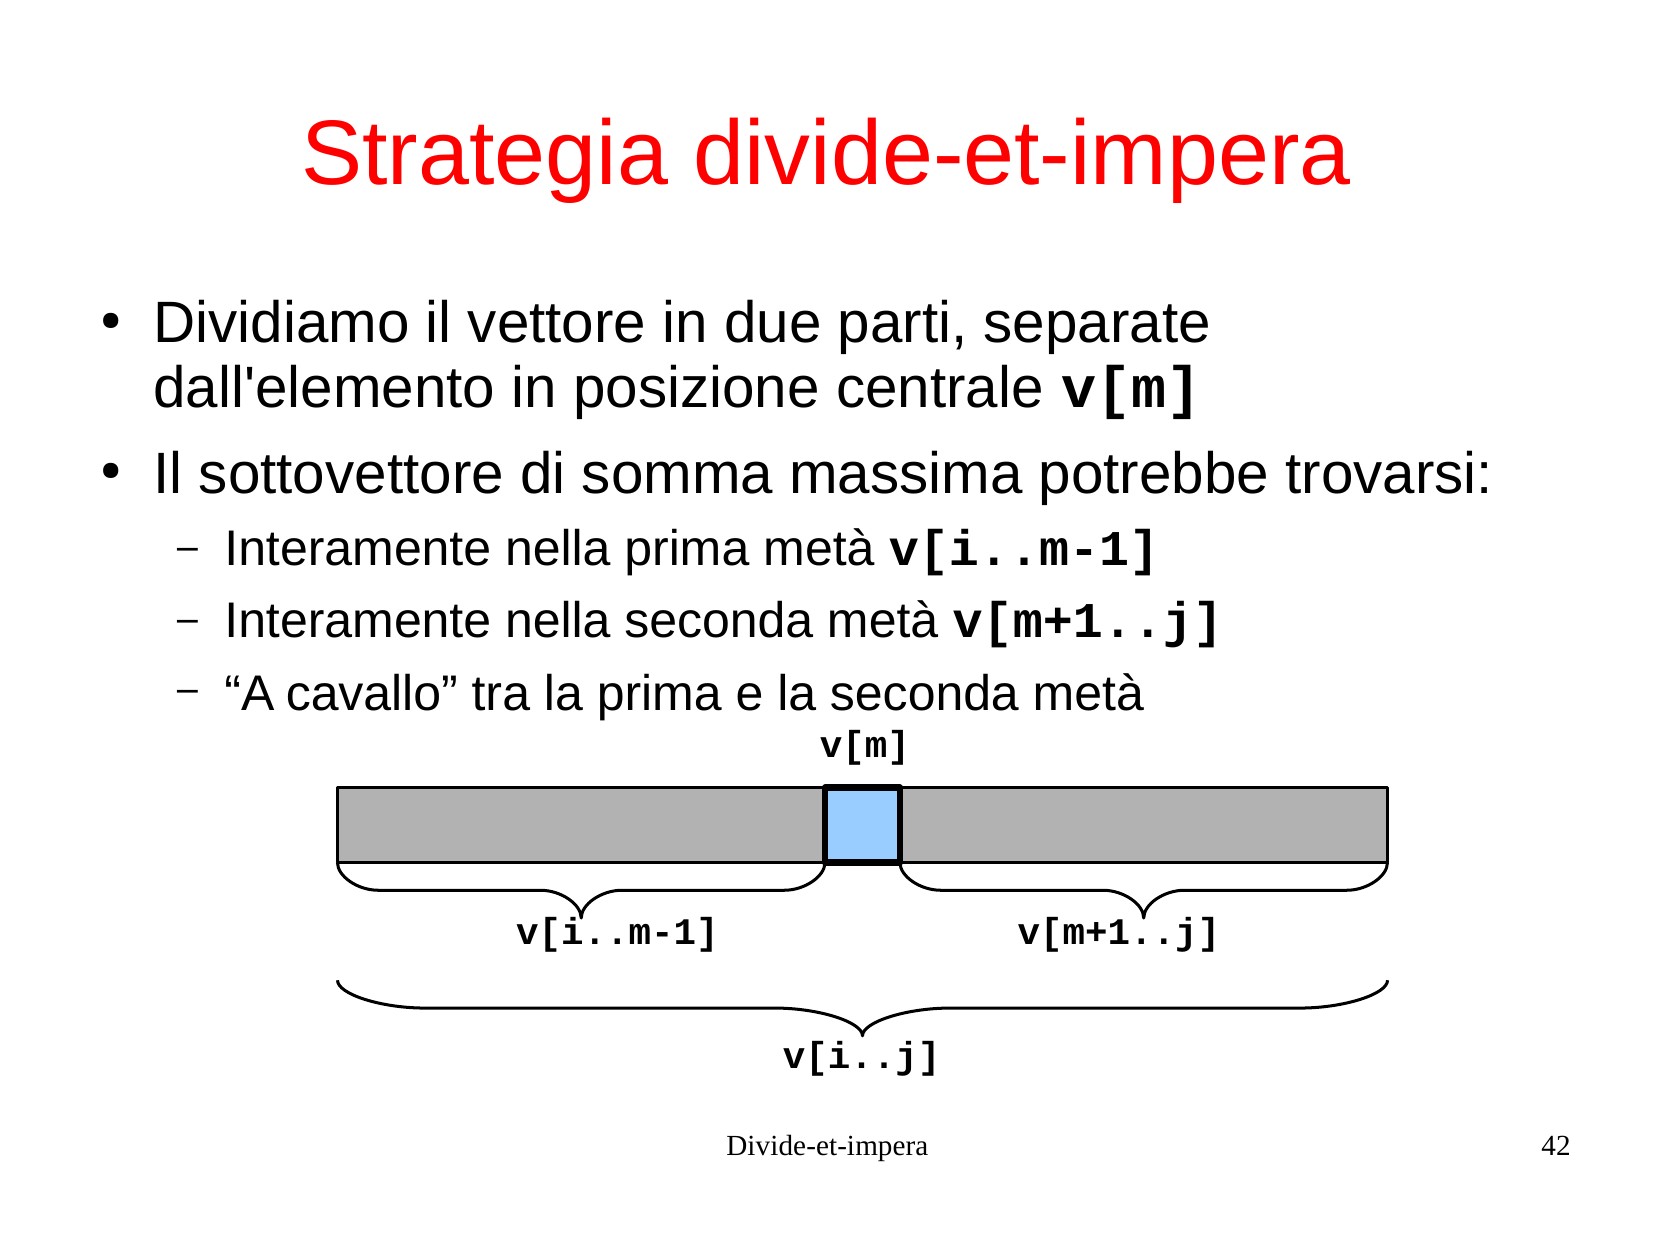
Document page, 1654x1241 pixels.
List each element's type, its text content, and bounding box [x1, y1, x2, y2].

text_box [337, 787, 1388, 863]
text_box v[i..m-1] [501, 905, 734, 964]
title Strategia divide-et-impera [82, 49, 1571, 257]
text_box v[m+1..j] [1002, 905, 1235, 964]
text_box v[m] [805, 718, 925, 776]
text_box v[i..j] [768, 1029, 956, 1088]
list Dividiamo il vettore in due parti, separate dall'elemento in posizione centrale v[m] Il sottovettore di somma massima potrebbe trovarsi: Interamente nella prima metà v[i..m-1] Interamente nella seconda metà v[m+1..j] “A cavallo” tra la prima e la seconda metà [82, 290, 1571, 1109]
